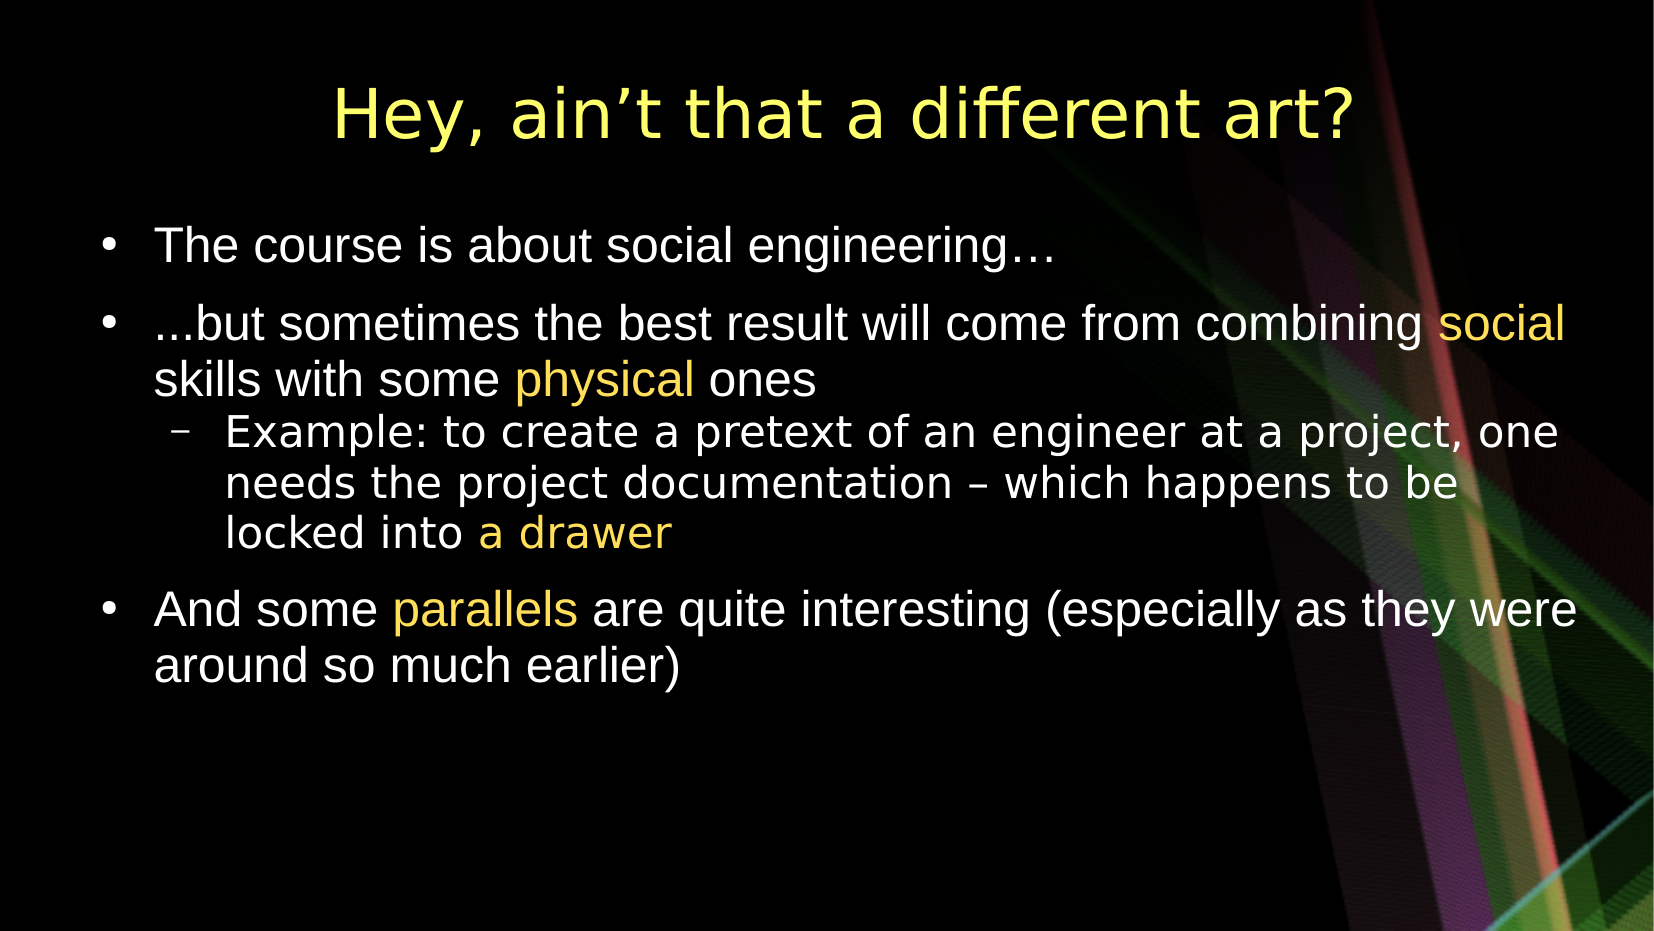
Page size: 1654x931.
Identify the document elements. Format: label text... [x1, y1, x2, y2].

picture [0, 0, 1654, 931]
title Hey, ain’t that a different art? [82, 37, 1607, 193]
list The course is about social engineering… ...but sometimes the best result will come from combining social skills with some physical ones Example: to create a pretext of an engineer at a project, one needs the project documentation – which happens to be locked into a drawer And some parallels are quite interesting (especially as they were around so much earlier) [82, 217, 1607, 898]
